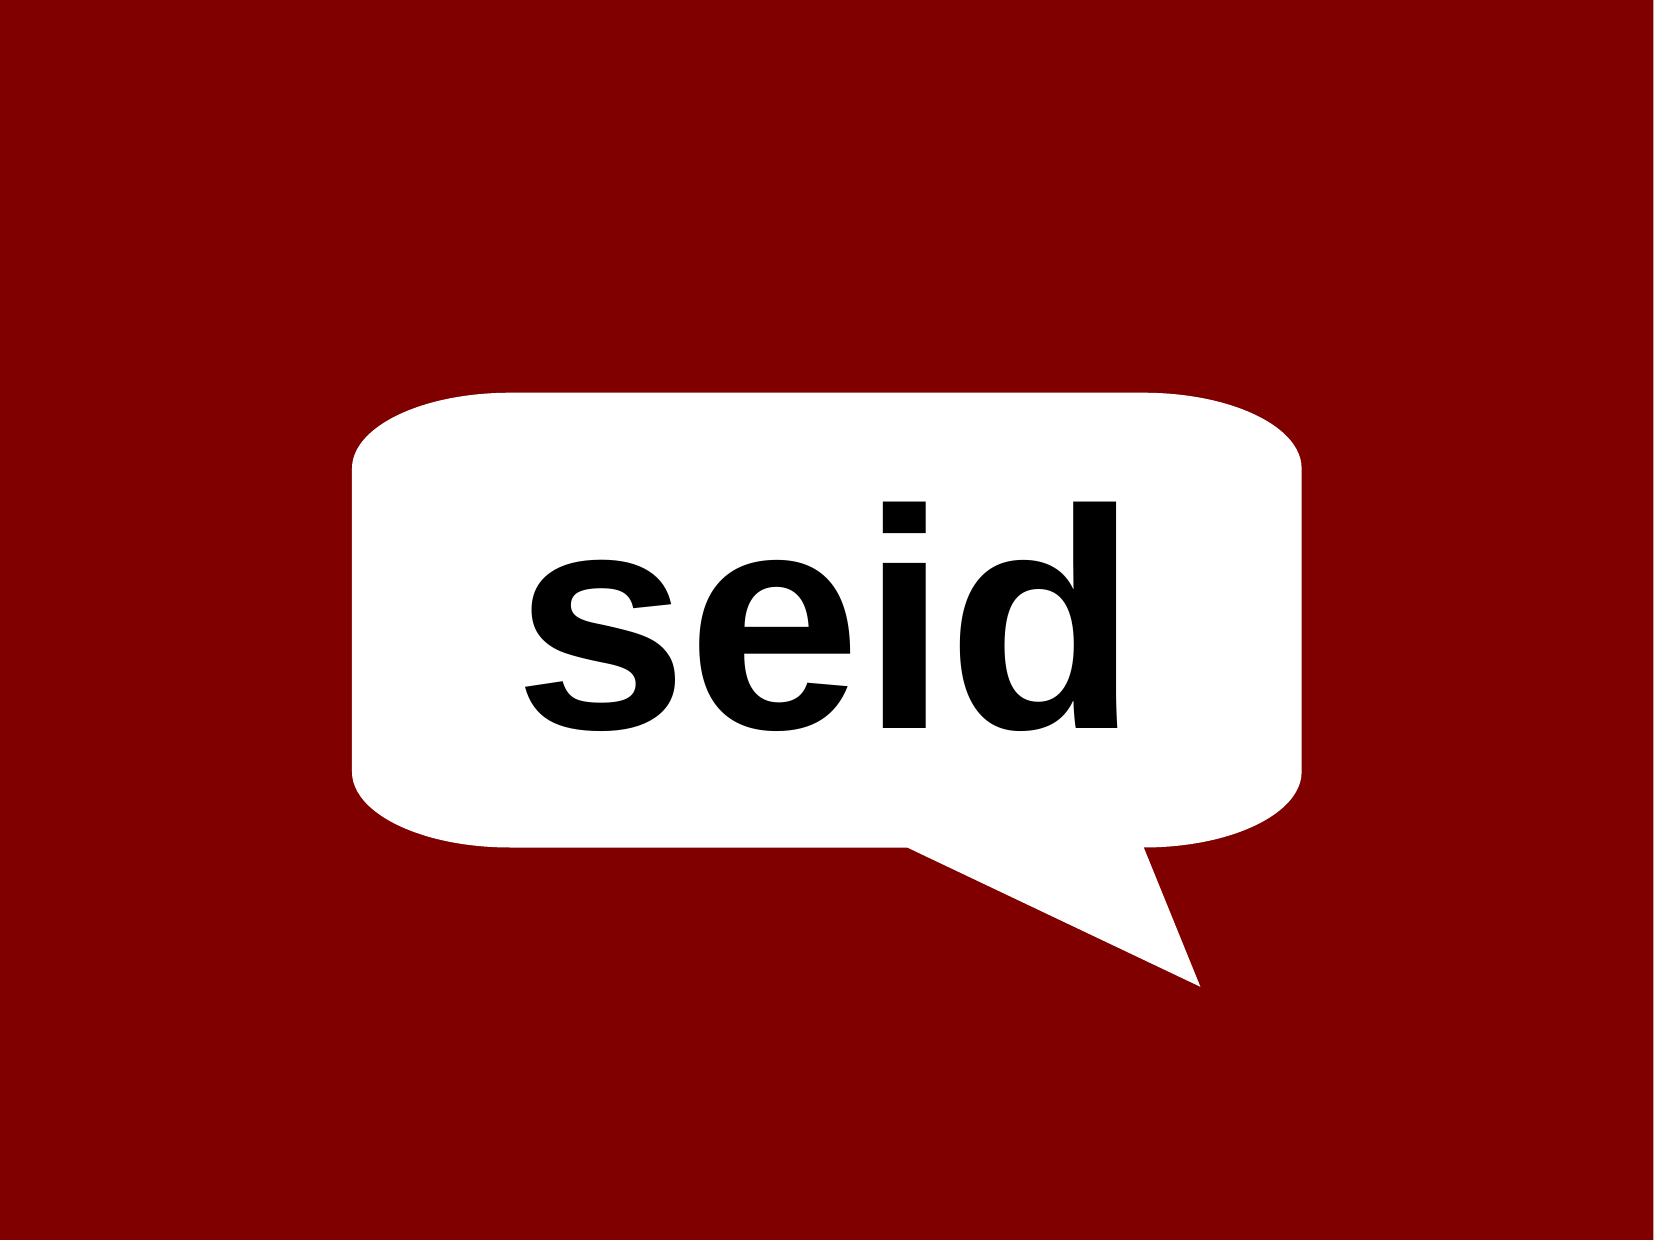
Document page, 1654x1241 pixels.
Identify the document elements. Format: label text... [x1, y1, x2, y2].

text_box seid [351, 392, 1302, 987]
